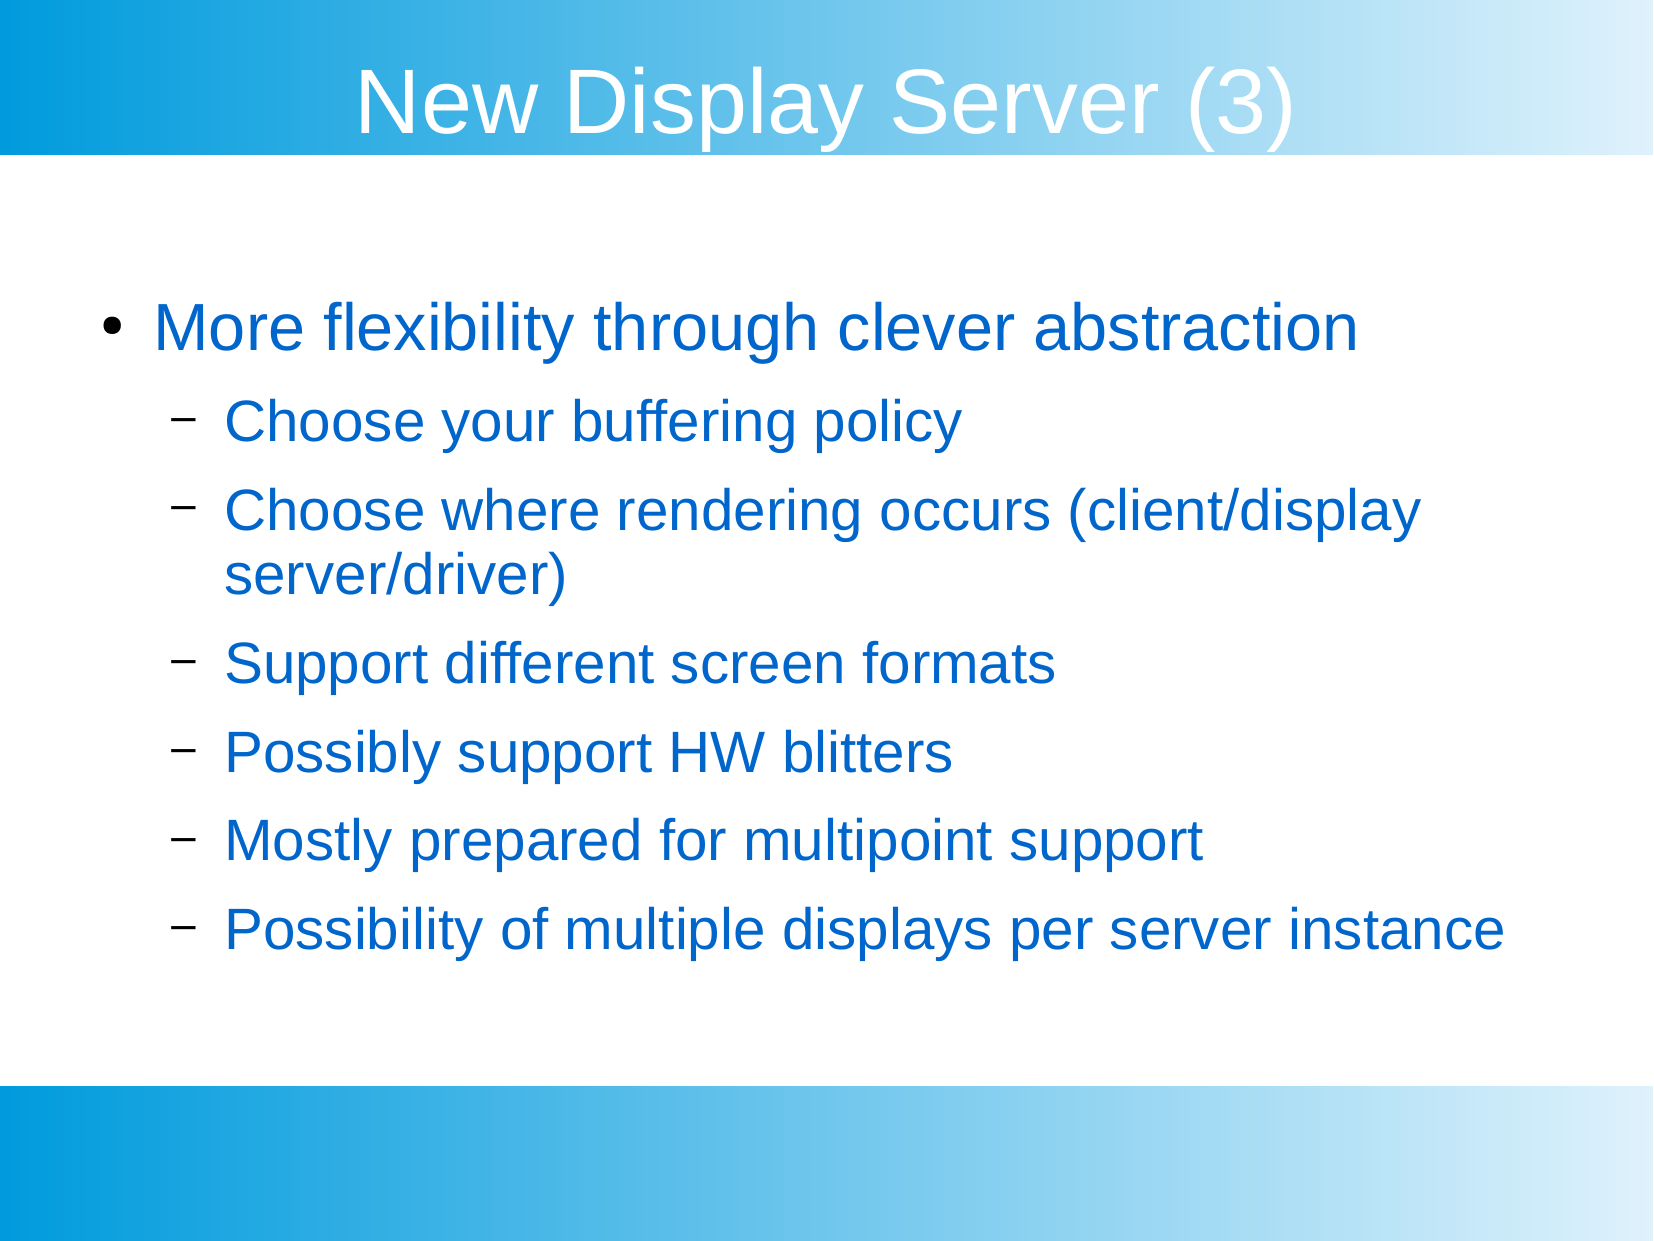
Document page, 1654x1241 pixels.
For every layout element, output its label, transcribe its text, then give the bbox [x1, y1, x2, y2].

list More flexibility through clever abstraction Choose your buffering policy Choose where rendering occurs (client/display server/driver) Support different screen formats Possibly support HW blitters Mostly prepared for multipoint support Possibility of multiple displays per server instance [82, 290, 1571, 1010]
title New Display Server (3) [82, 49, 1571, 155]
